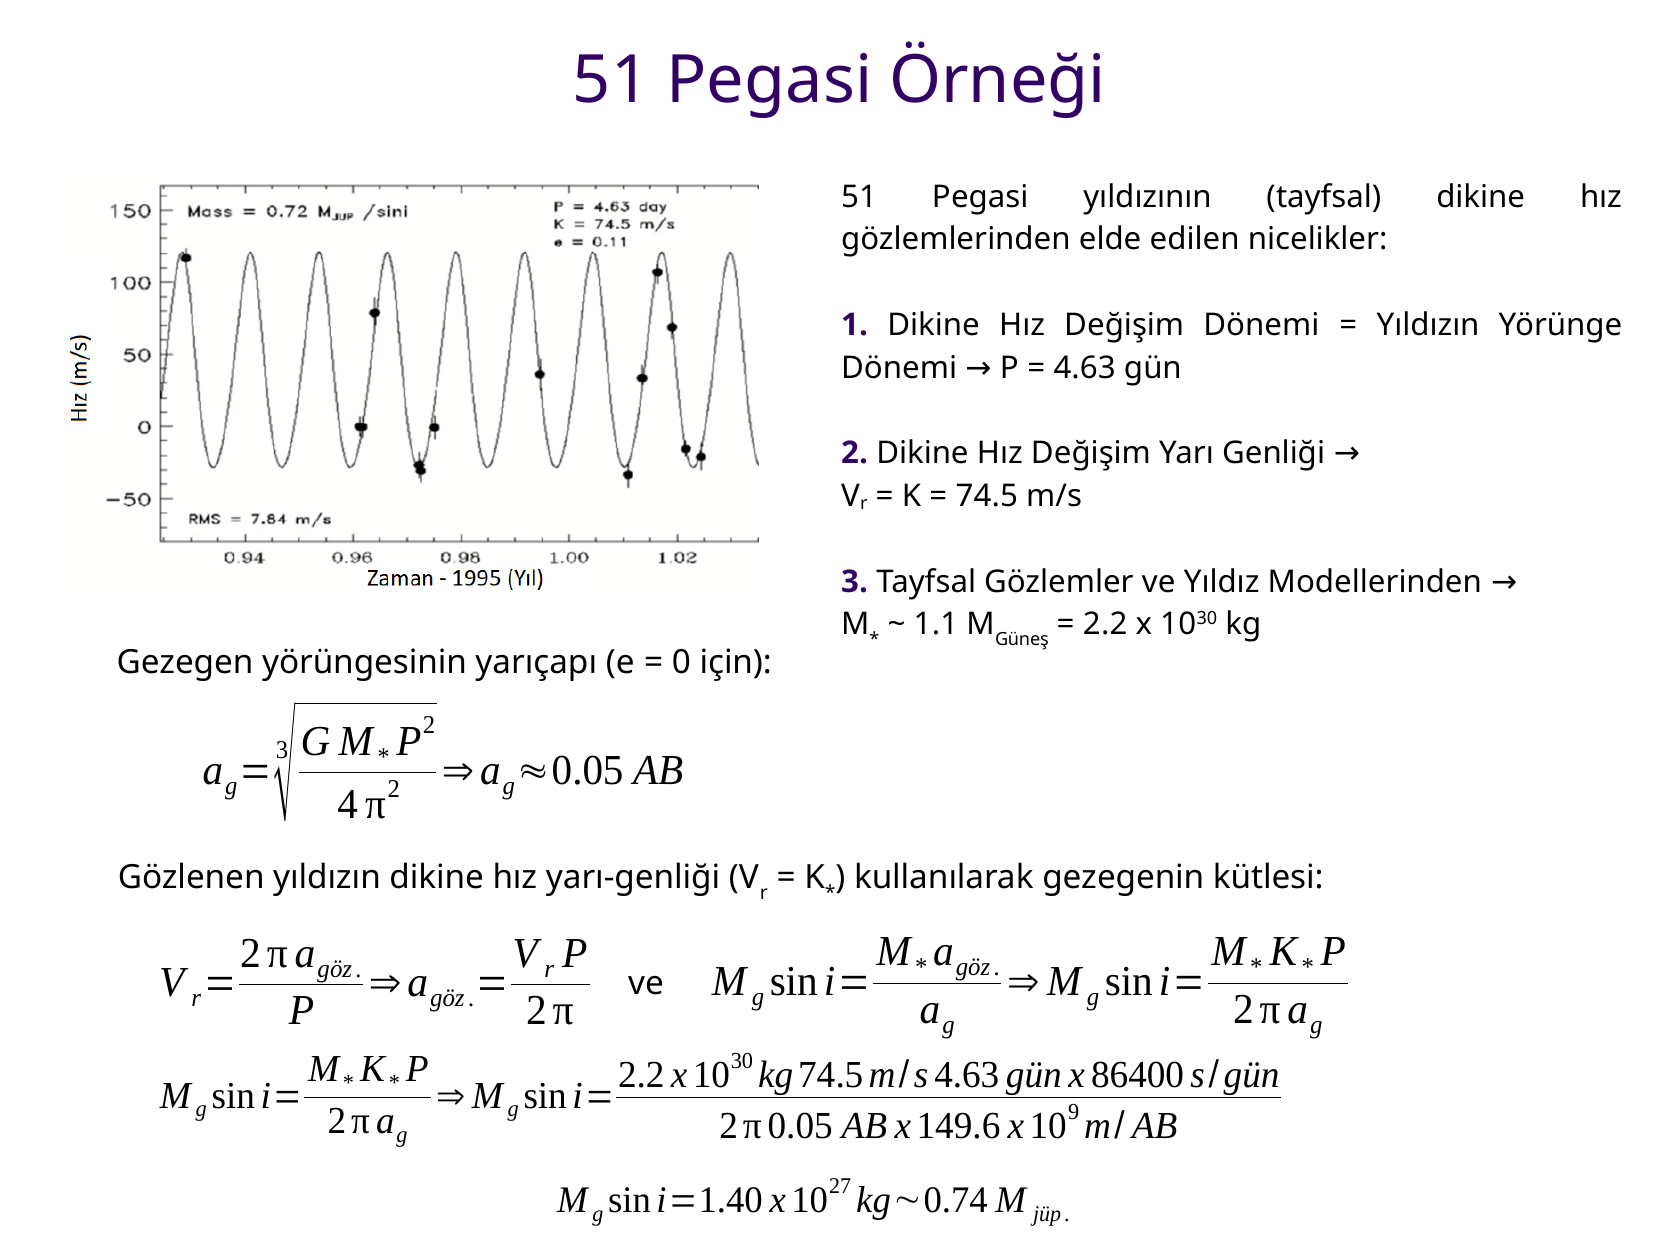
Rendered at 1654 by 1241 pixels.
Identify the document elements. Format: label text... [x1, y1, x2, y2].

chart [698, 927, 1360, 1039]
chart [191, 700, 696, 828]
text_box ve [613, 951, 698, 1008]
text_box 51 Pegasi yıldızının (tayfsal) dikine hız gözlemlerinden elde edilen nicelikler: 1. Dikine Hız Değişim Dönemi = Yıldızın Yörünge Dönemi → P = 4.63 gün 2. Dikine Hız Değişim Yarı Genliği → Vr = K = 74.5 m/s 3. Tayfsal Gözlemler ve Yıldız Modellerinden → M* ~ 1.1 MGüneş = 2.2 x 1030 kg [826, 166, 1638, 644]
chart [544, 1173, 1081, 1226]
text_box 51 Pegasi Örneği [360, 24, 1321, 121]
text_box Gezegen yörüngesinin yarıçapı (e = 0 için): [101, 630, 881, 690]
text_box Gözlenen yıldızın dikine hız yarı-genliği (Vr = K*) kullanılarak gezegenin kütlesi: [103, 845, 1530, 918]
chart [147, 1047, 1293, 1147]
chart [148, 928, 602, 1034]
picture [62, 172, 771, 594]
